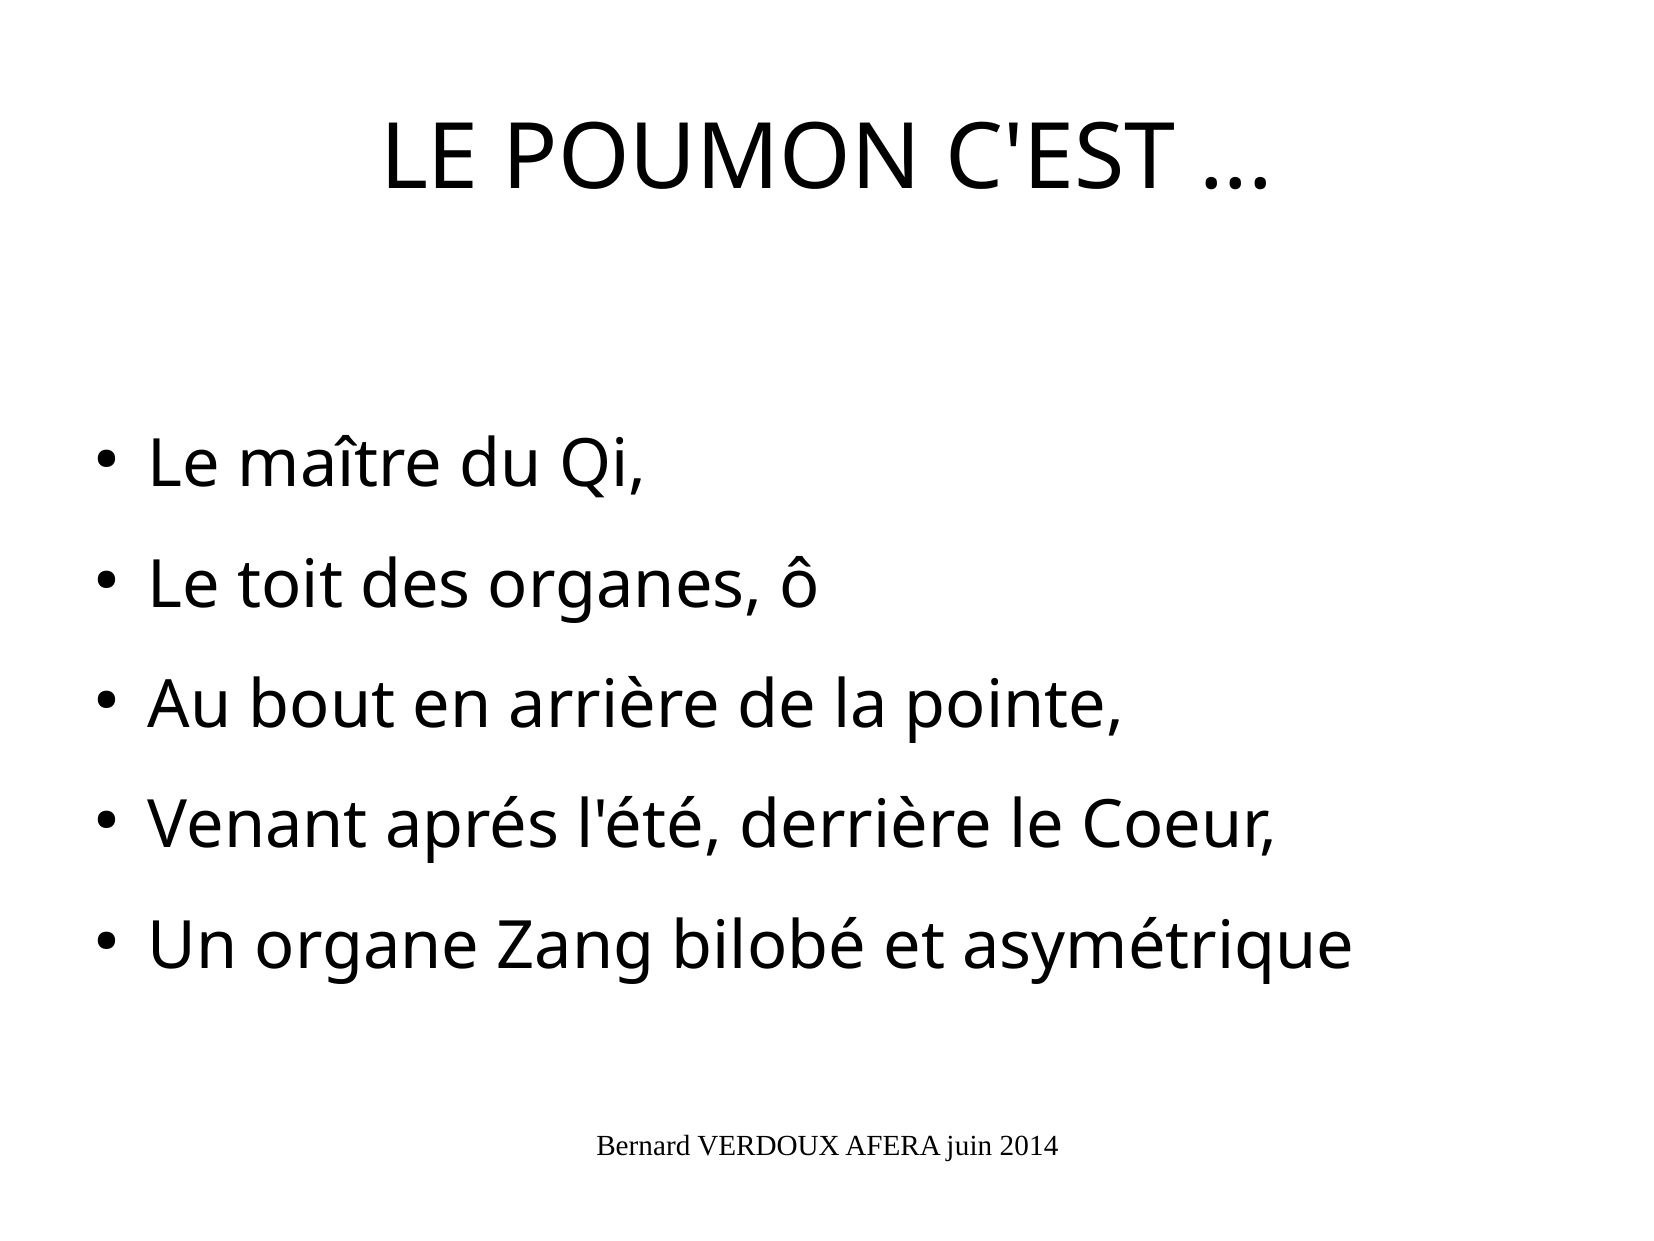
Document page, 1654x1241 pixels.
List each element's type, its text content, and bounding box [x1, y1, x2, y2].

list Le maître du Qi, Le toit des organes, ô Au bout en arrière de la pointe, Venant aprés l'été, derrière le Coeur, Un organe Zang bilobé et asymétrique [76, 295, 1565, 1114]
title LE POUMON C'EST ... [82, 49, 1571, 257]
